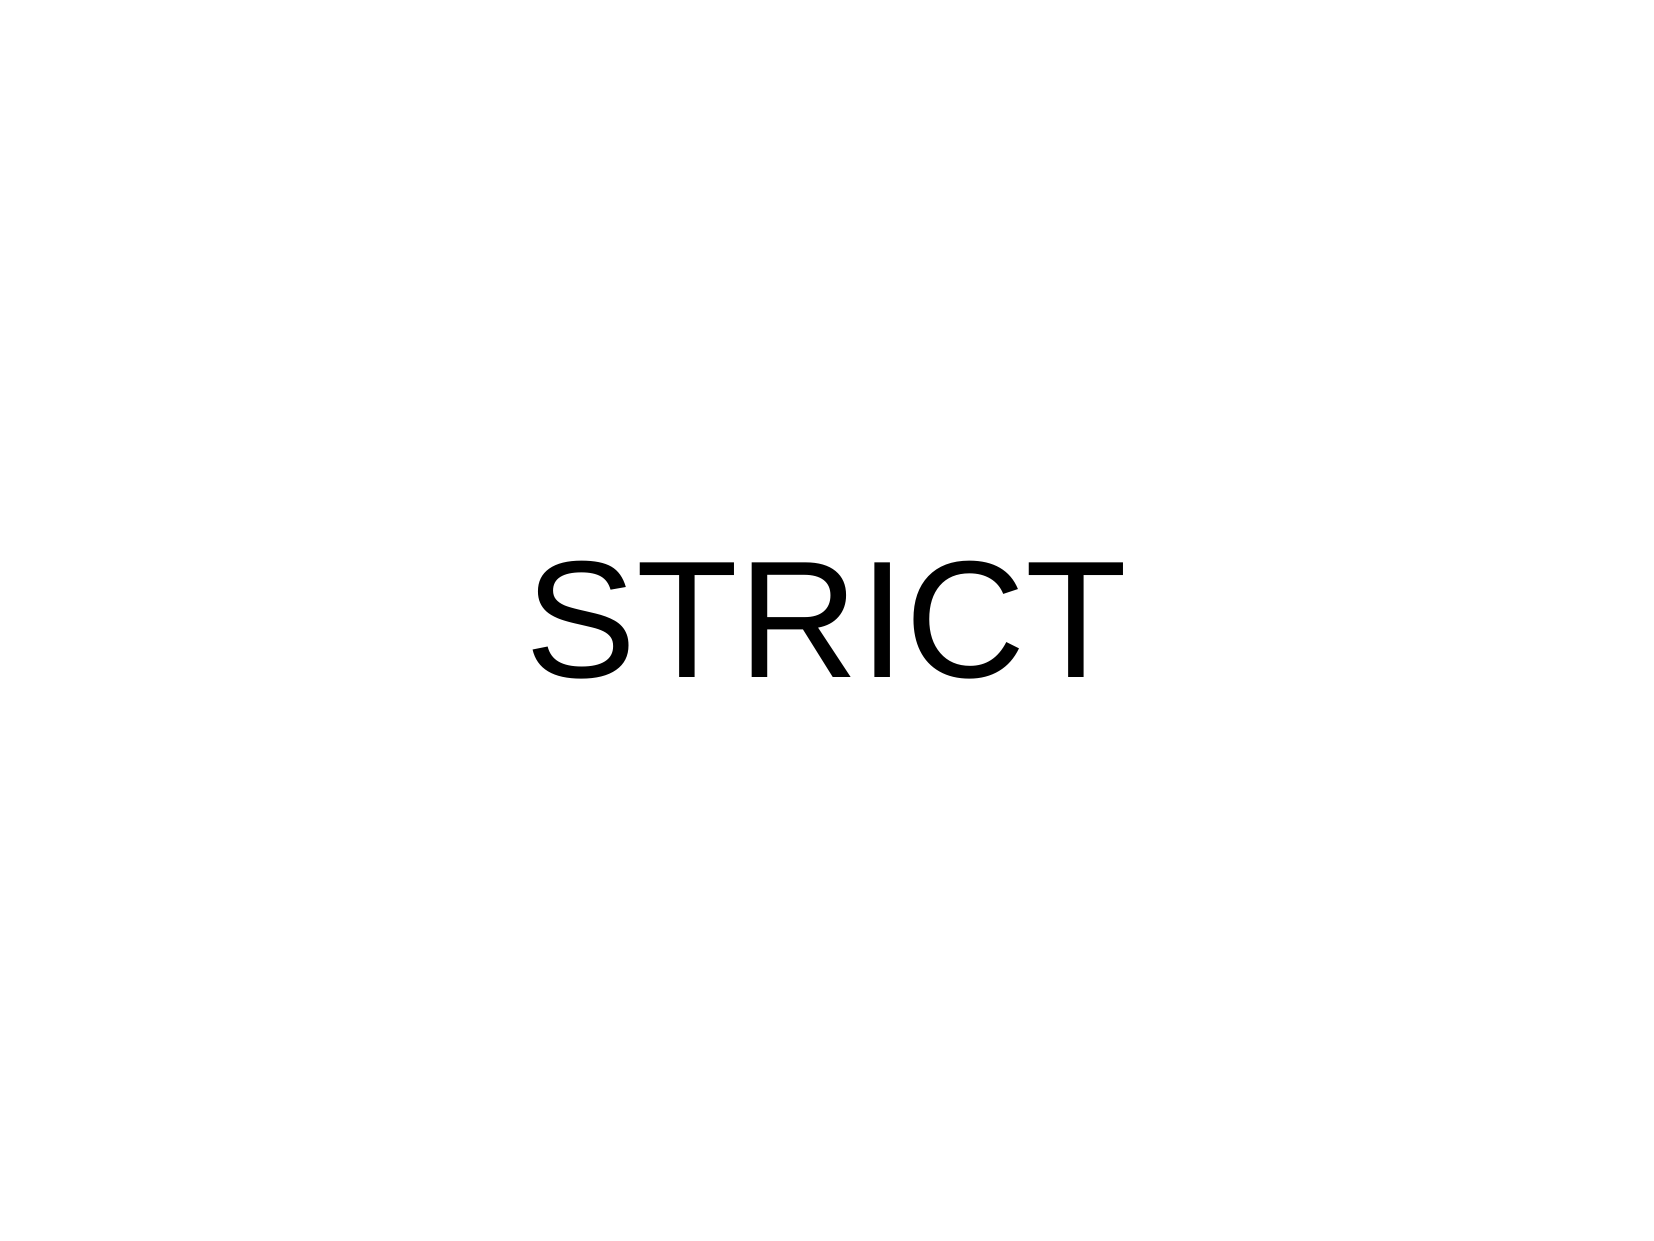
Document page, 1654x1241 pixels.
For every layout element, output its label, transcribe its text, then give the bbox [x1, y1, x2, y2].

title STRICT [0, 516, 1654, 724]
